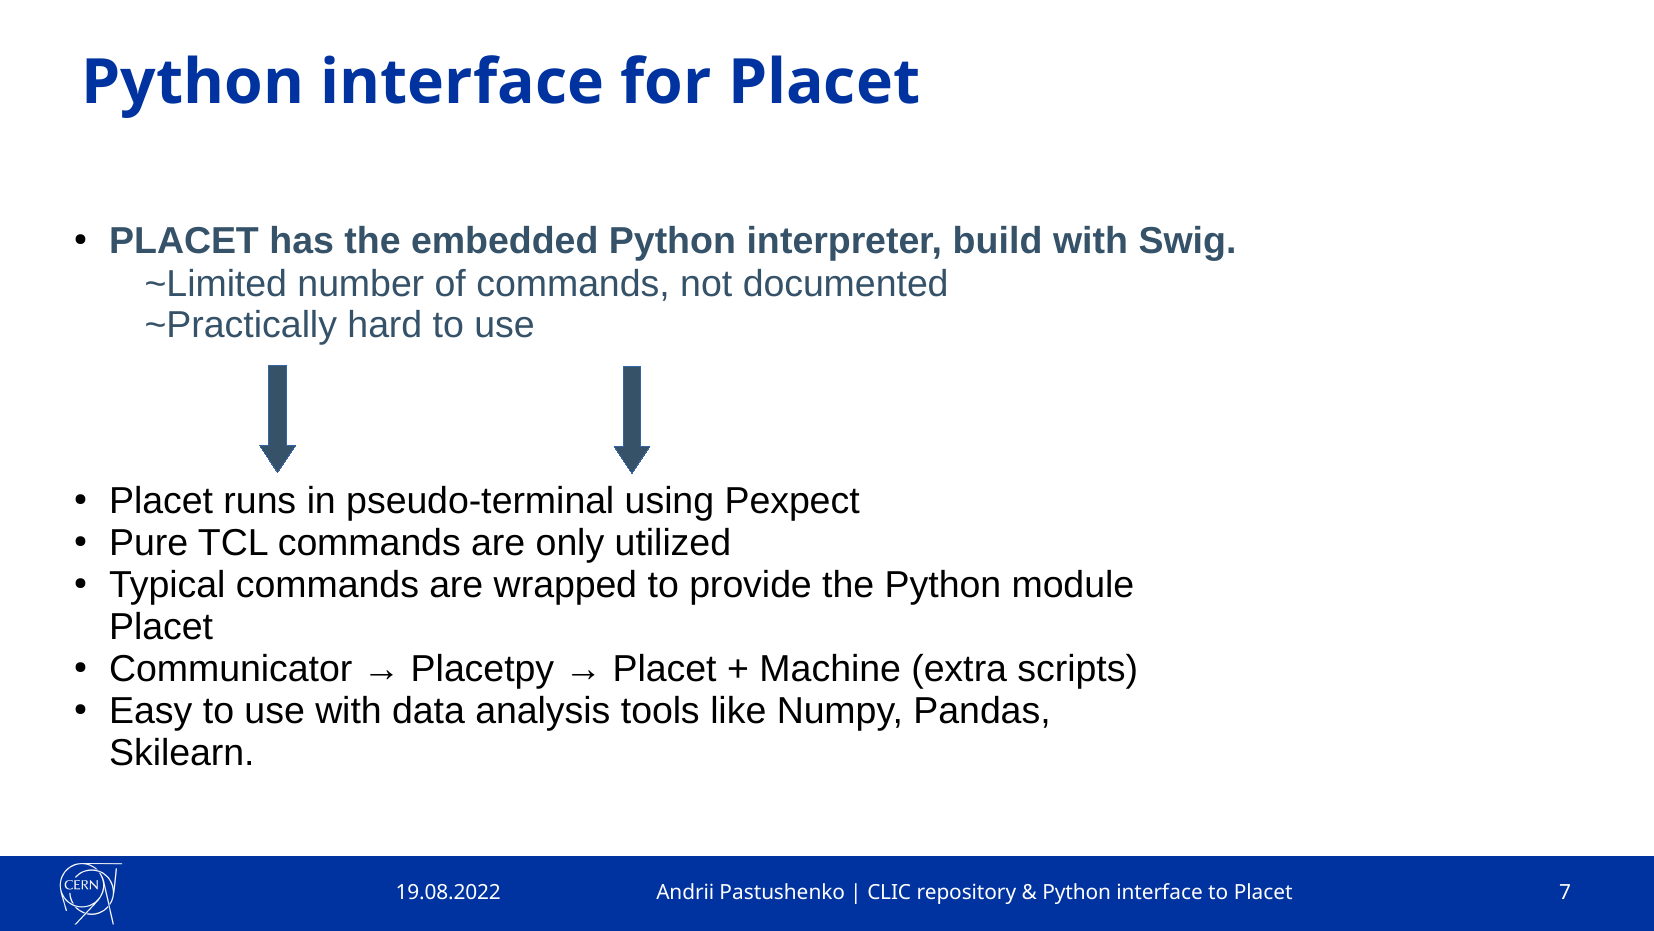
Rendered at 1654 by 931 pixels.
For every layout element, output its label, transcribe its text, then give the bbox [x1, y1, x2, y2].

title Python interface for Placet [81, 37, 1570, 119]
text_box [259, 365, 296, 473]
picture [56, 859, 127, 928]
text_box Placet runs in pseudo-terminal using Pexpect Pure TCL commands are only utilized Typical commands are wrapped to provide the Python module Placet Communicator → Placetpy → Placet + Machine (extra scripts) Easy to use with data analysis tools like Numpy, Pandas, Skilearn. [59, 472, 1217, 782]
text_box [614, 366, 650, 474]
text_box PLACET has the embedded Python interpreter, build with Swig. ~Limited number of commands, not documented ~Practically hard to use [59, 212, 1560, 354]
